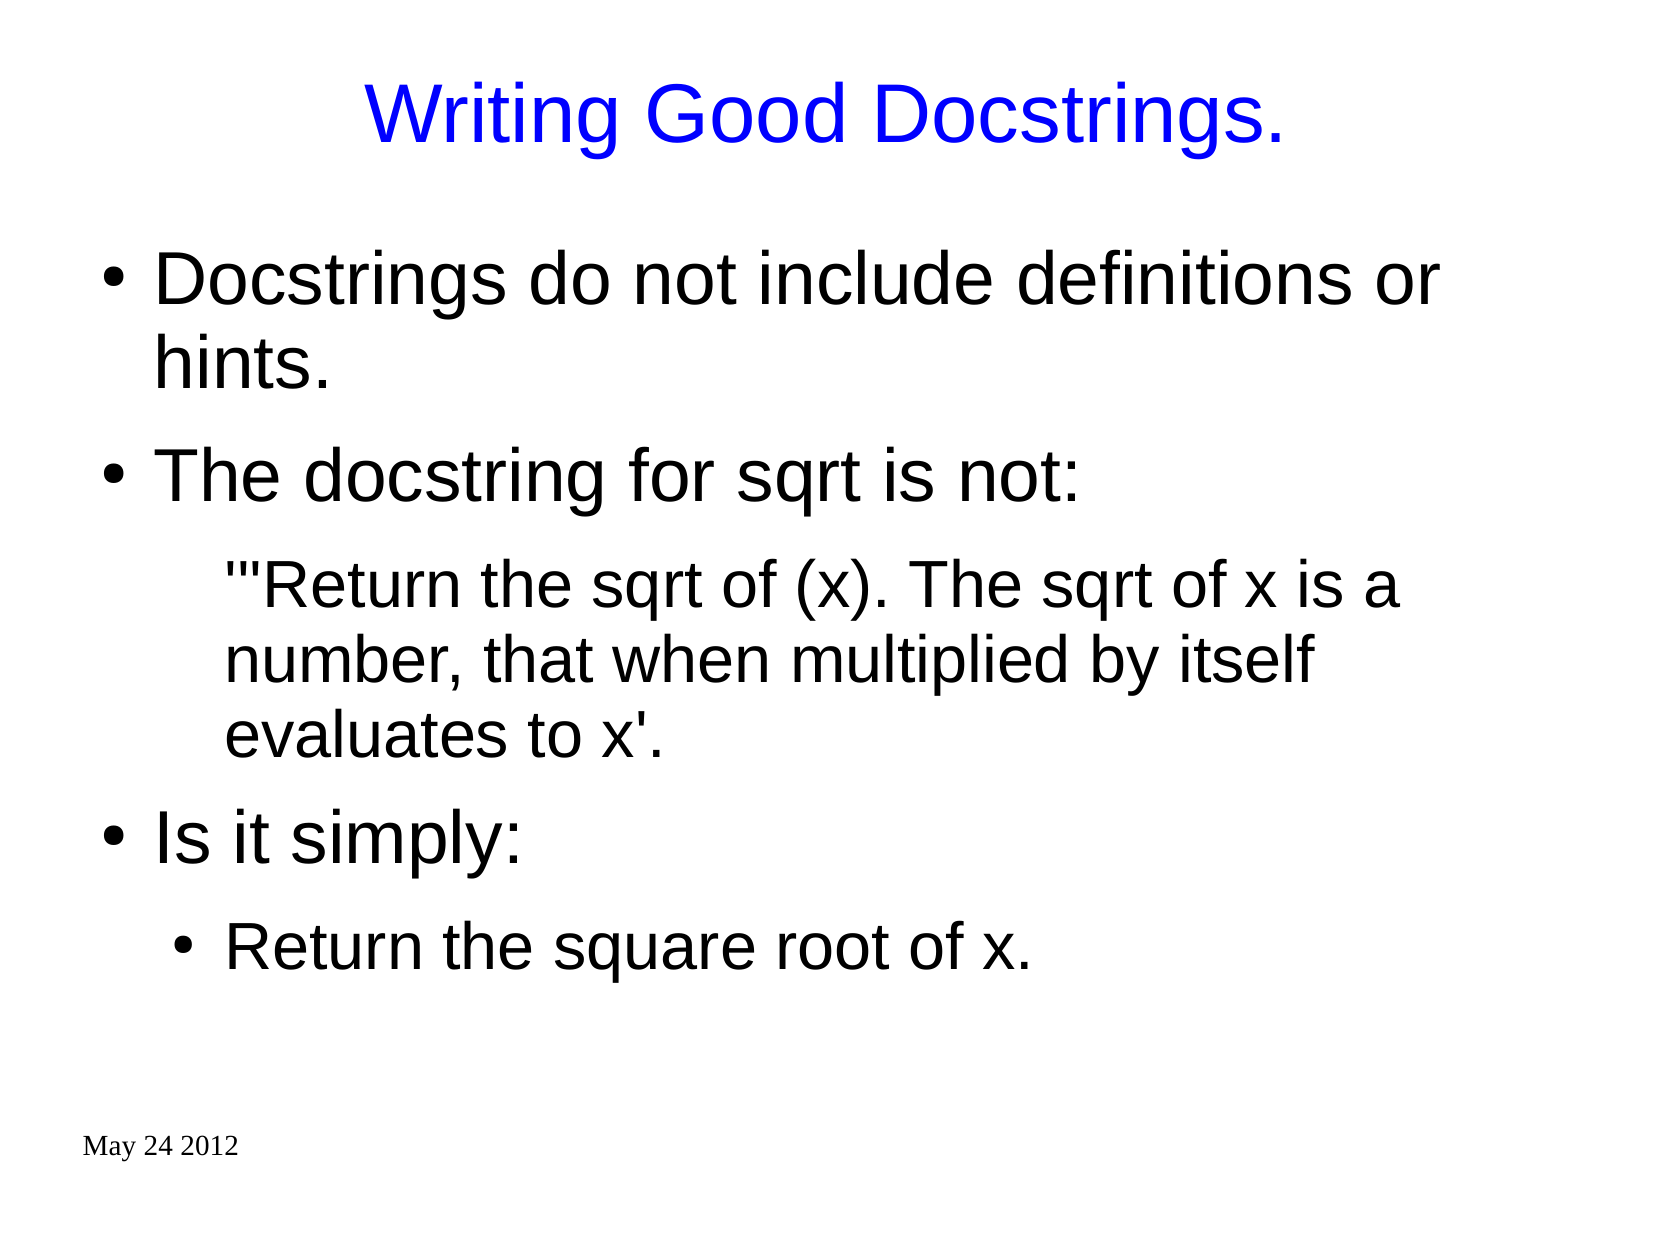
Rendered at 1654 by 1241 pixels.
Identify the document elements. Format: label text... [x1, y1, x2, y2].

title Writing Good Docstrings. [82, 49, 1571, 178]
list Docstrings do not include definitions or hints. The docstring for sqrt is not: '''Return the sqrt of (x). The sqrt of x is a number, that when multiplied by itself evaluates to x'. Is it simply: Return the square root of x. [82, 236, 1571, 1109]
